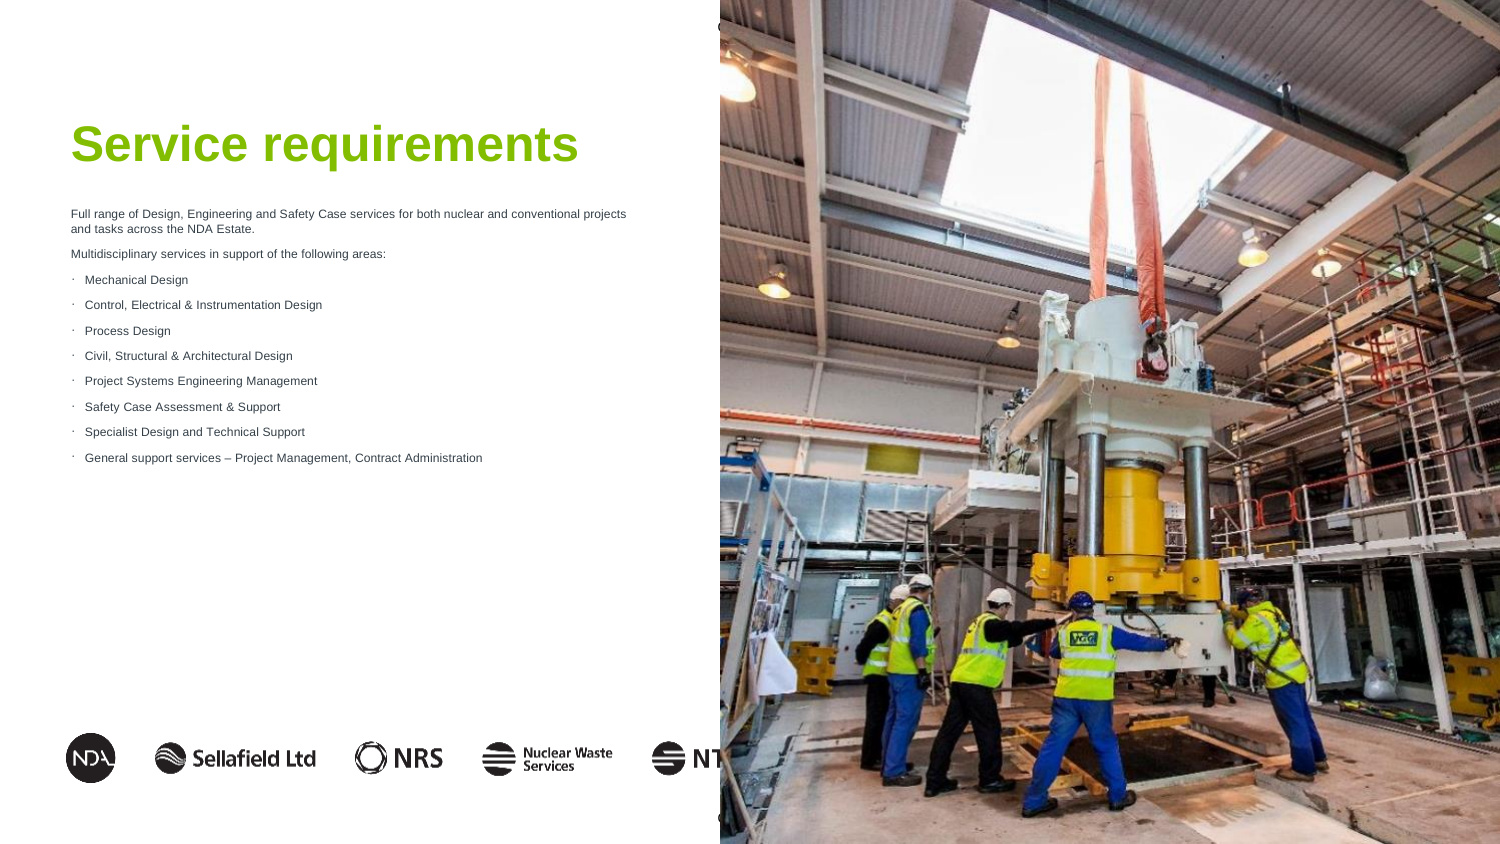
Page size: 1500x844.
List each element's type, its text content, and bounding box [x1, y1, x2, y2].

list Service requirements [70, 118, 588, 175]
picture [720, 0, 1500, 844]
list Full range of Design, Engineering and Safety Case services for both nuclear and conventional projects and tasks across the NDA Estate. Multidisciplinary services in support of the following areas: Mechanical Design Control, Electrical & Instrumentation Design Process Design Civil, Structural & Architectural Design Project Systems Engineering Management Safety Case Assessment & Support Specialist Design and Technical Support General support services – Project Management, Contract Administration [70, 206, 644, 467]
